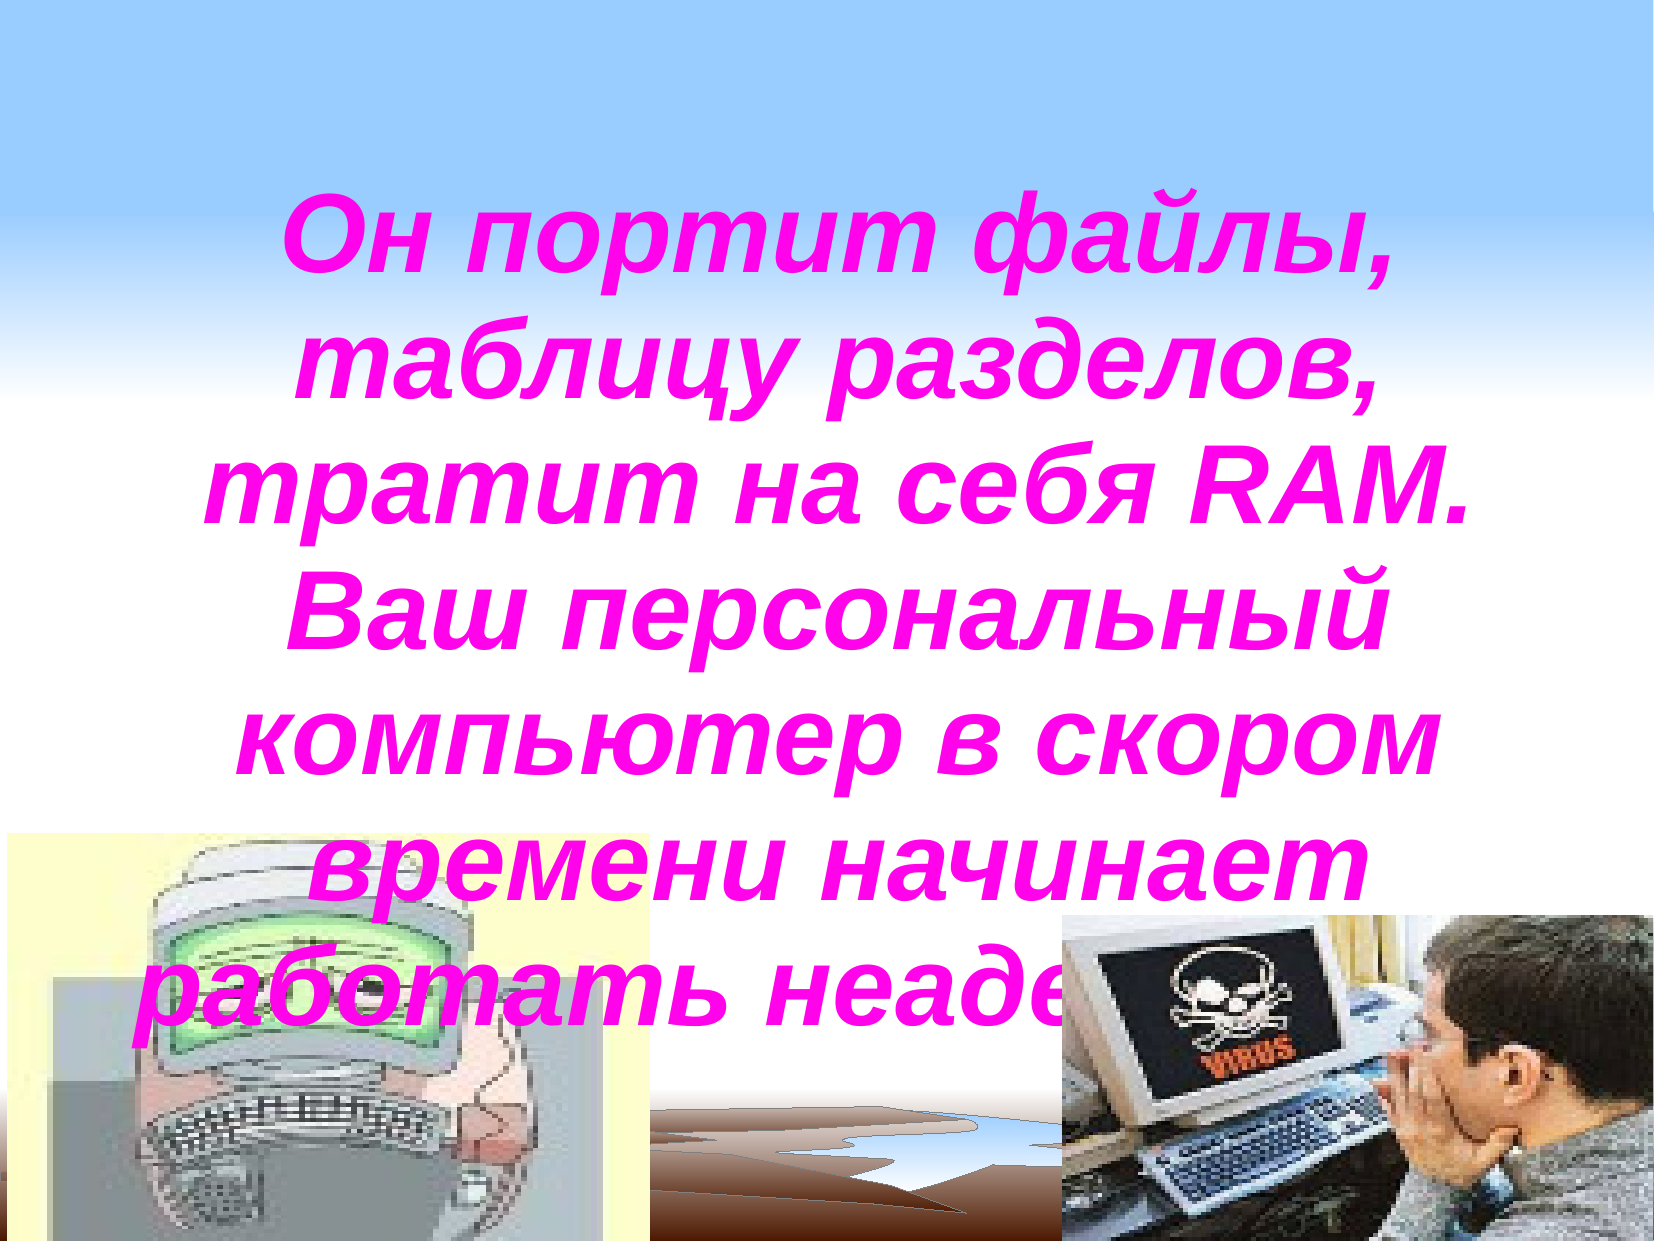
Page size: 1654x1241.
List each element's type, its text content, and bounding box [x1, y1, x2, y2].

picture [1062, 915, 1654, 1241]
text_box Он портит файлы, таблицу разделов, тратит на себя RAM. Ваш персональный компьютер в скором времени начинает работать неадекватно. [118, 163, 1562, 911]
picture [7, 833, 650, 1241]
